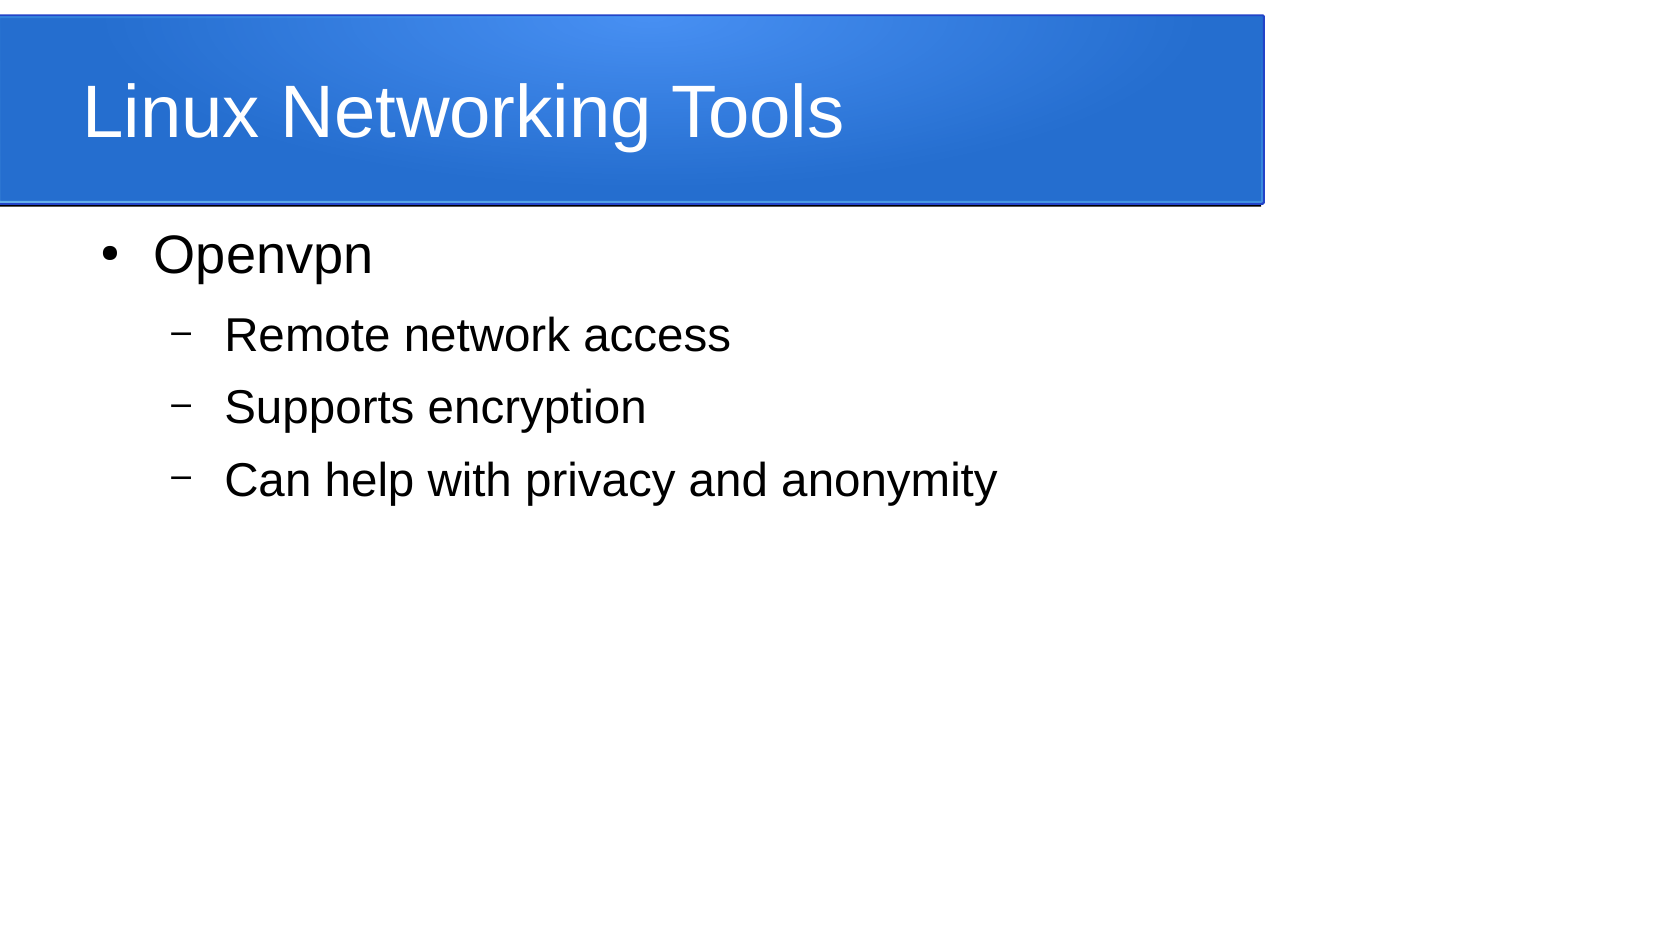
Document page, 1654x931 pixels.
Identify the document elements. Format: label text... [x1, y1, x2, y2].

list Openvpn Remote network access Supports encryption Can help with privacy and anonymity [82, 224, 1571, 764]
title Linux Networking Tools [82, 35, 1235, 189]
